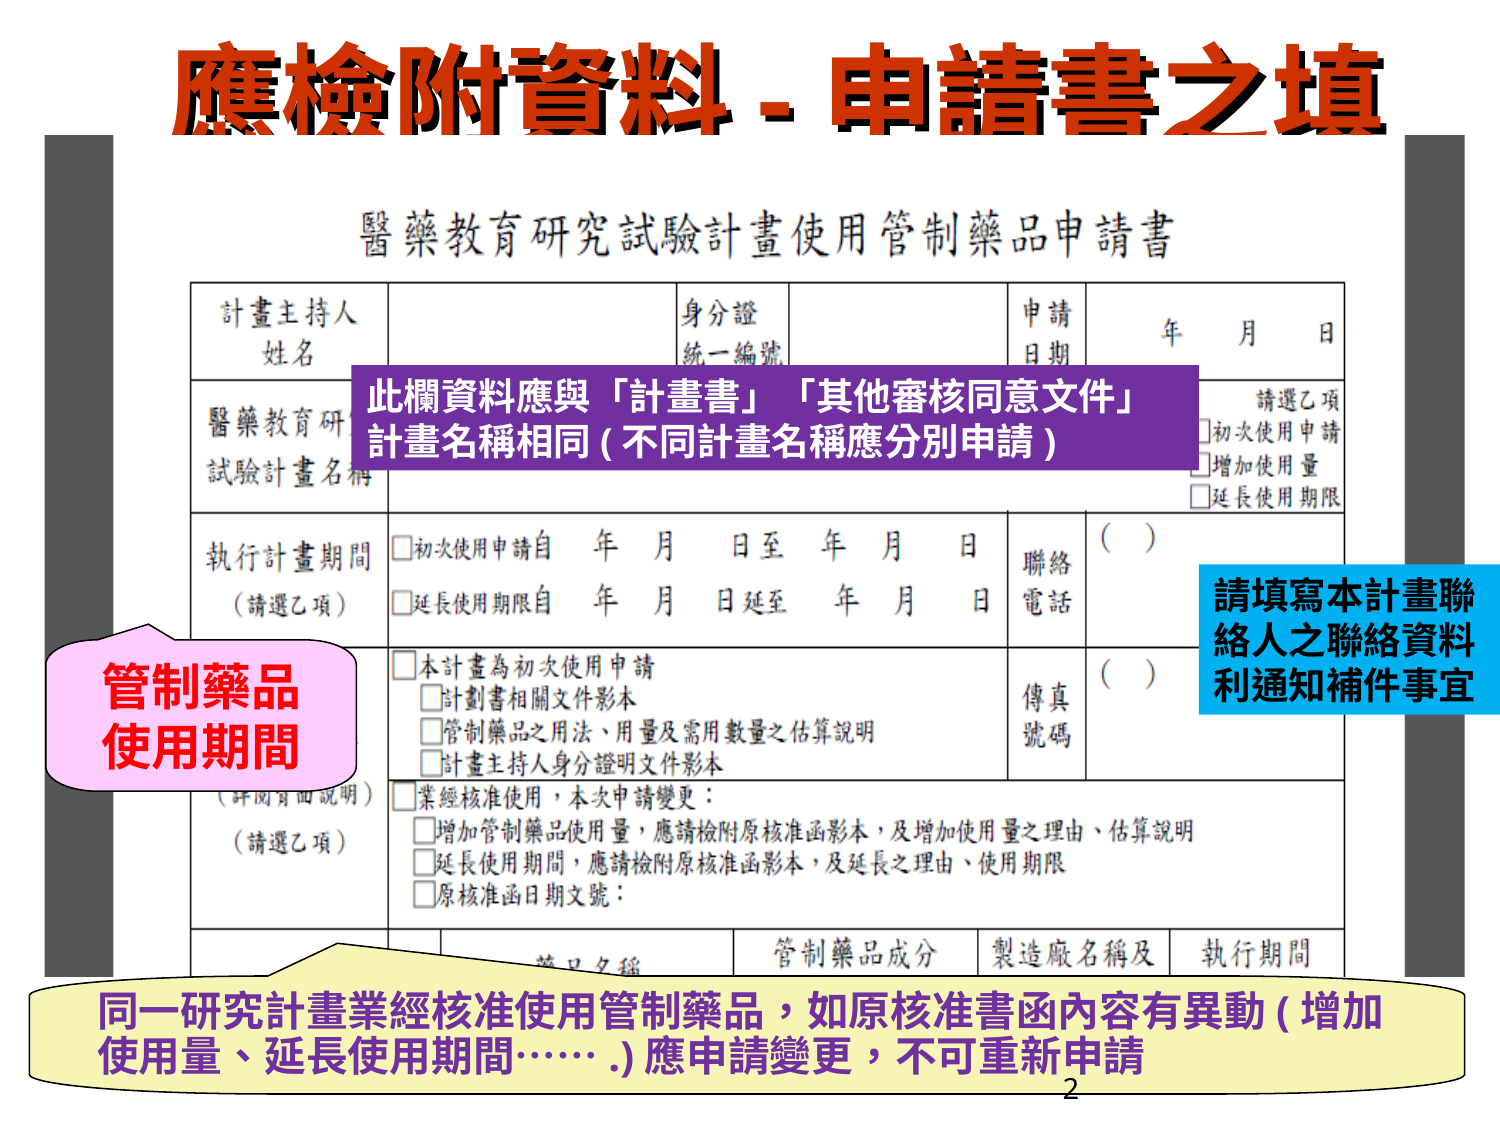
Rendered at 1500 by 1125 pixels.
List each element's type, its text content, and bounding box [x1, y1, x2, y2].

text_box 管制藥品 使用期間 [45, 624, 357, 792]
picture [44, 135, 1465, 977]
text_box 同一研究計畫業經核准使用管制藥品，如原核准書函內容有異動(增加使用量、延長使用期間…….)應申請變更，不可重新申請 [29, 943, 1465, 1094]
title 應檢附資料-申請書之填寫 [137, 19, 1413, 135]
text_box 此欄資料應與「計畫書」「其他審核同意文件」計畫名稱相同(不同計畫名稱應分別申請) [351, 365, 1199, 471]
text_box 請填寫本計畫聯絡人之聯絡資料 利通知補件事宜 [1198, 564, 1500, 715]
